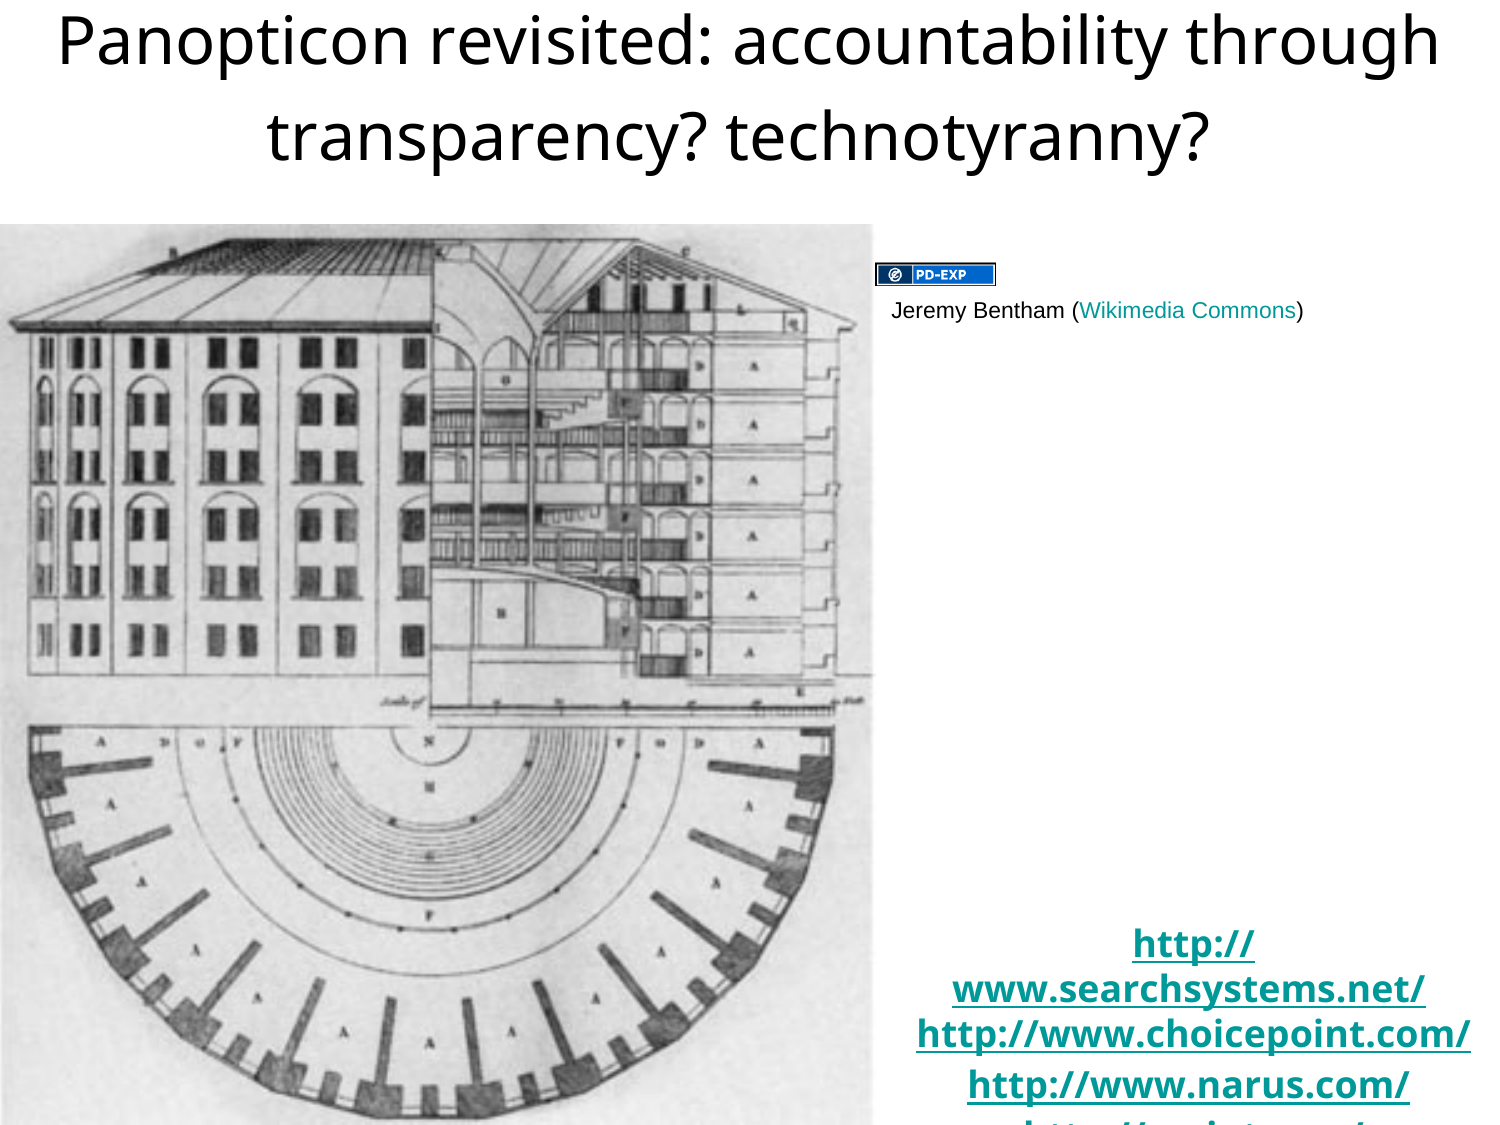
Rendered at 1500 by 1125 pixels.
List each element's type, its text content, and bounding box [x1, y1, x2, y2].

text_box Panopticon revisited: accountability through transparency? technotyranny? [0, 0, 1500, 175]
picture [0, 224, 996, 1125]
text_box Jeremy Bentham (Wikimedia Commons) [876, 287, 1320, 331]
text_box http://www.searchsystems.net/ http://www.choicepoint.com/ http://www.narus.com/ http://verint.com/ [887, 912, 1500, 1125]
